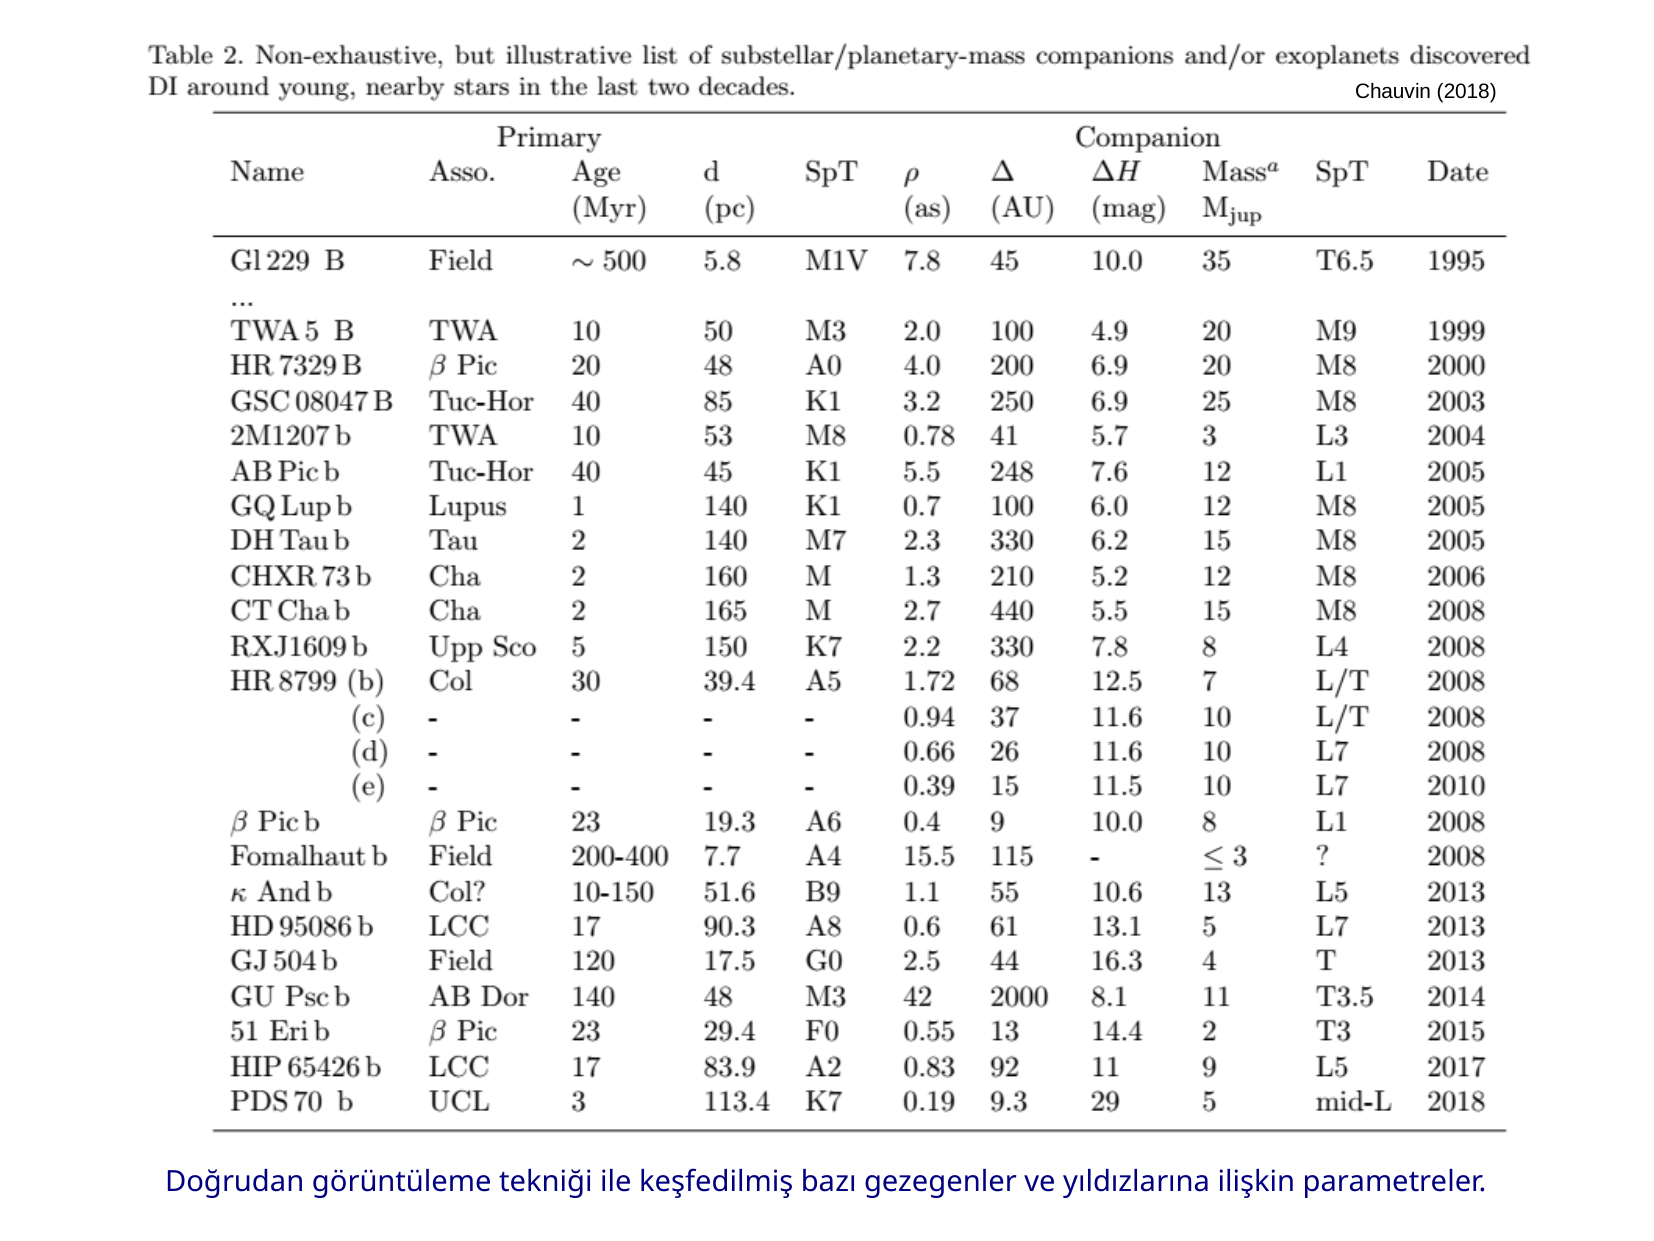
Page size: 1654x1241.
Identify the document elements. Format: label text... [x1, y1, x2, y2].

picture [120, 17, 1542, 1150]
text_box Chauvin (2018) [1340, 72, 1527, 111]
text_box Doğrudan görüntüleme tekniği ile keşfedilmiş bazı gezegenler ve yıldızlarına ilişkin parametreler. [96, 1152, 1556, 1204]
